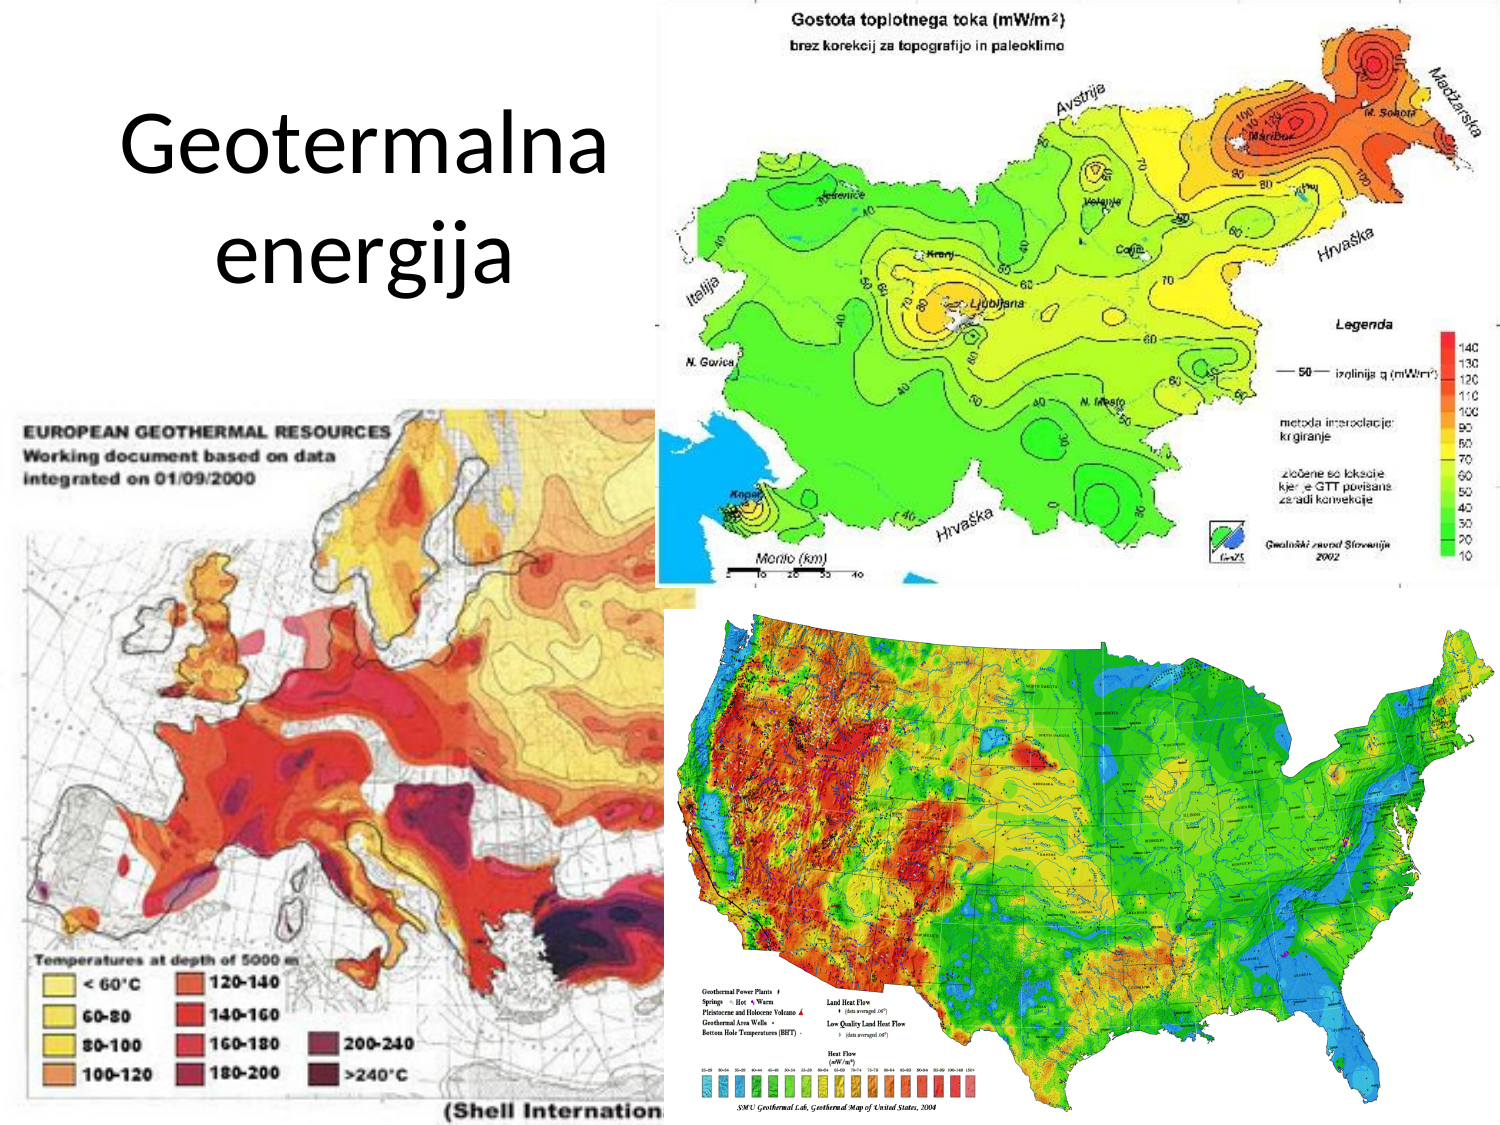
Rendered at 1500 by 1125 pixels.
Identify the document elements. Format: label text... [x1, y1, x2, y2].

picture [0, 0, 1500, 1125]
text_box Geotermalna energija [74, 45, 655, 339]
